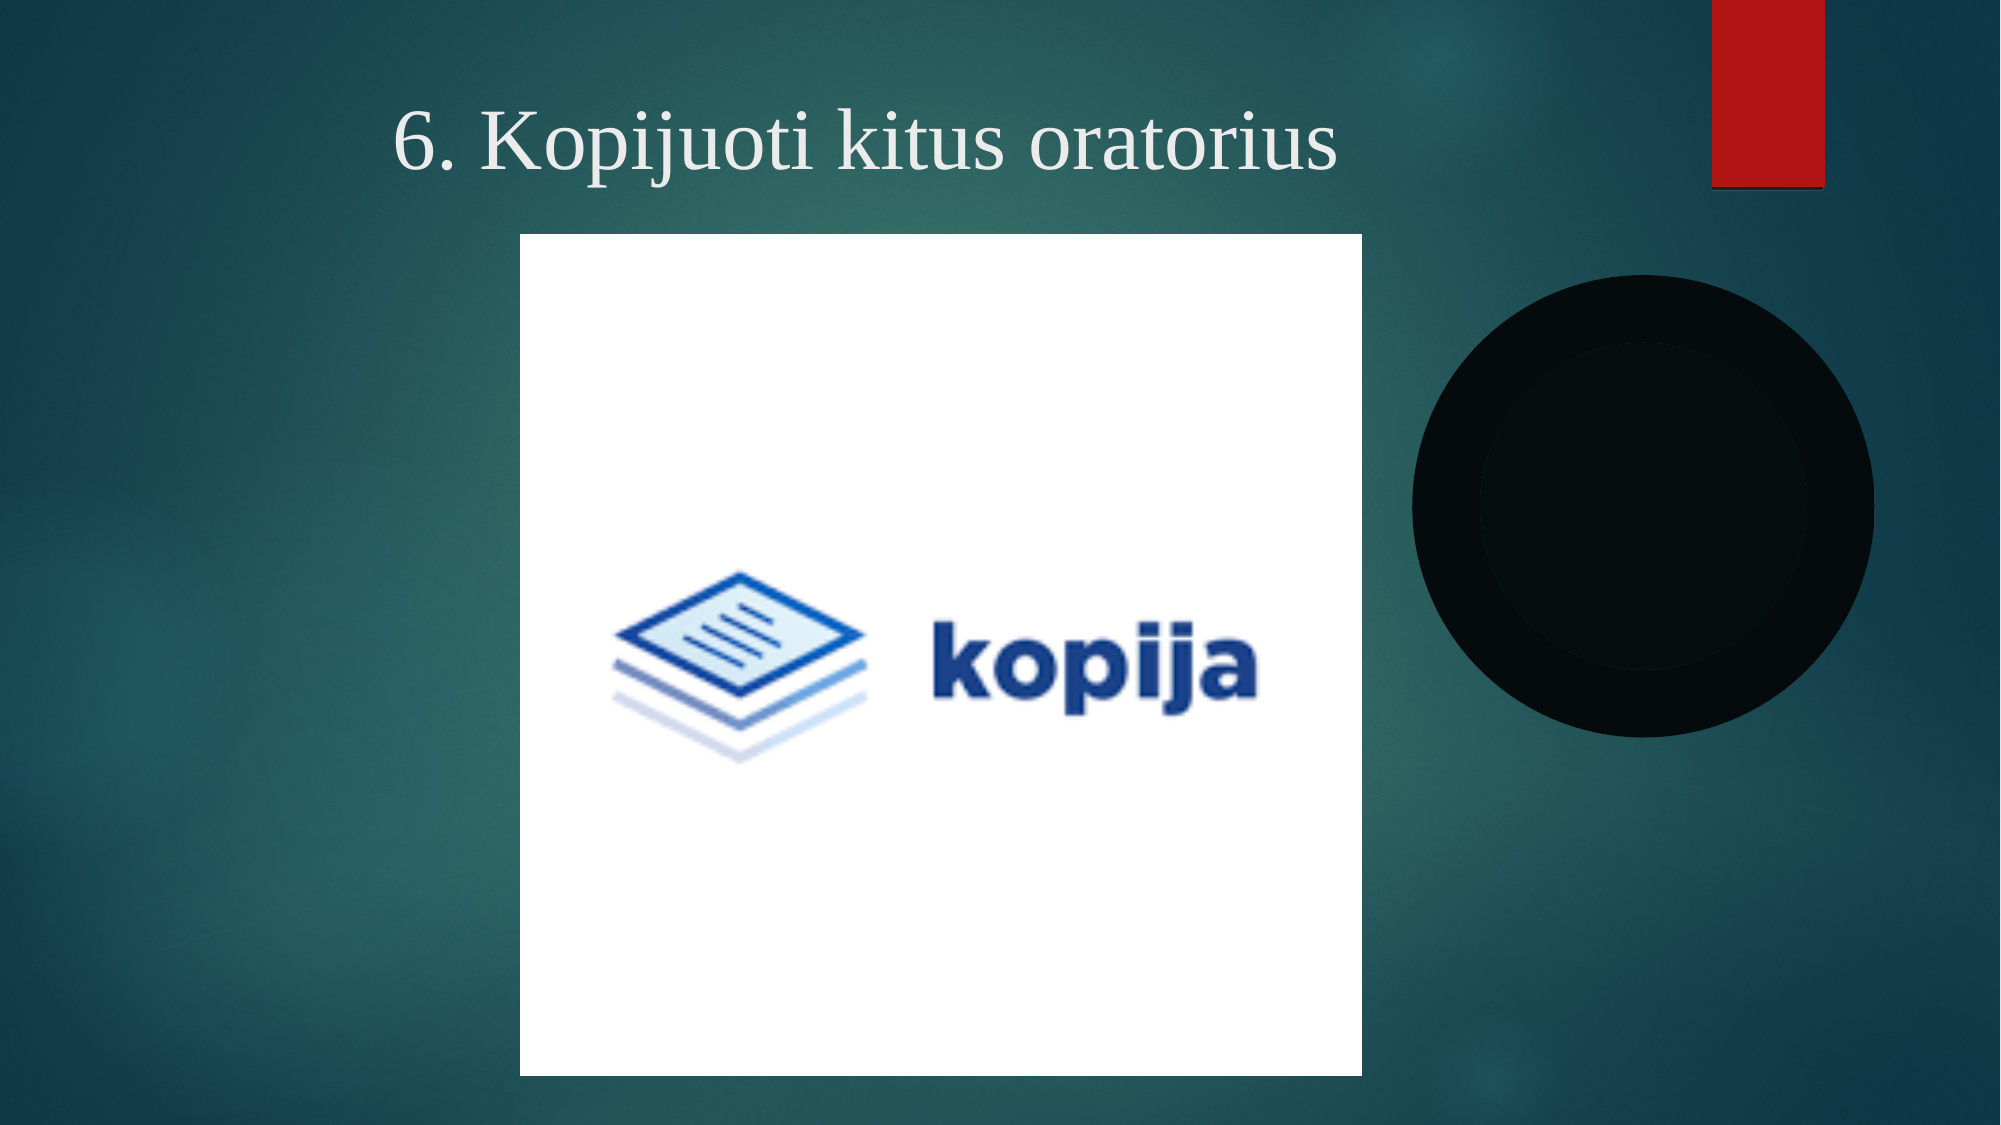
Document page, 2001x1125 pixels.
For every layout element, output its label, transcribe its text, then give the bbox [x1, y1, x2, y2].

picture [520, 234, 1362, 1076]
title 6. Kopijuoti kitus oratorius [106, 74, 1649, 305]
